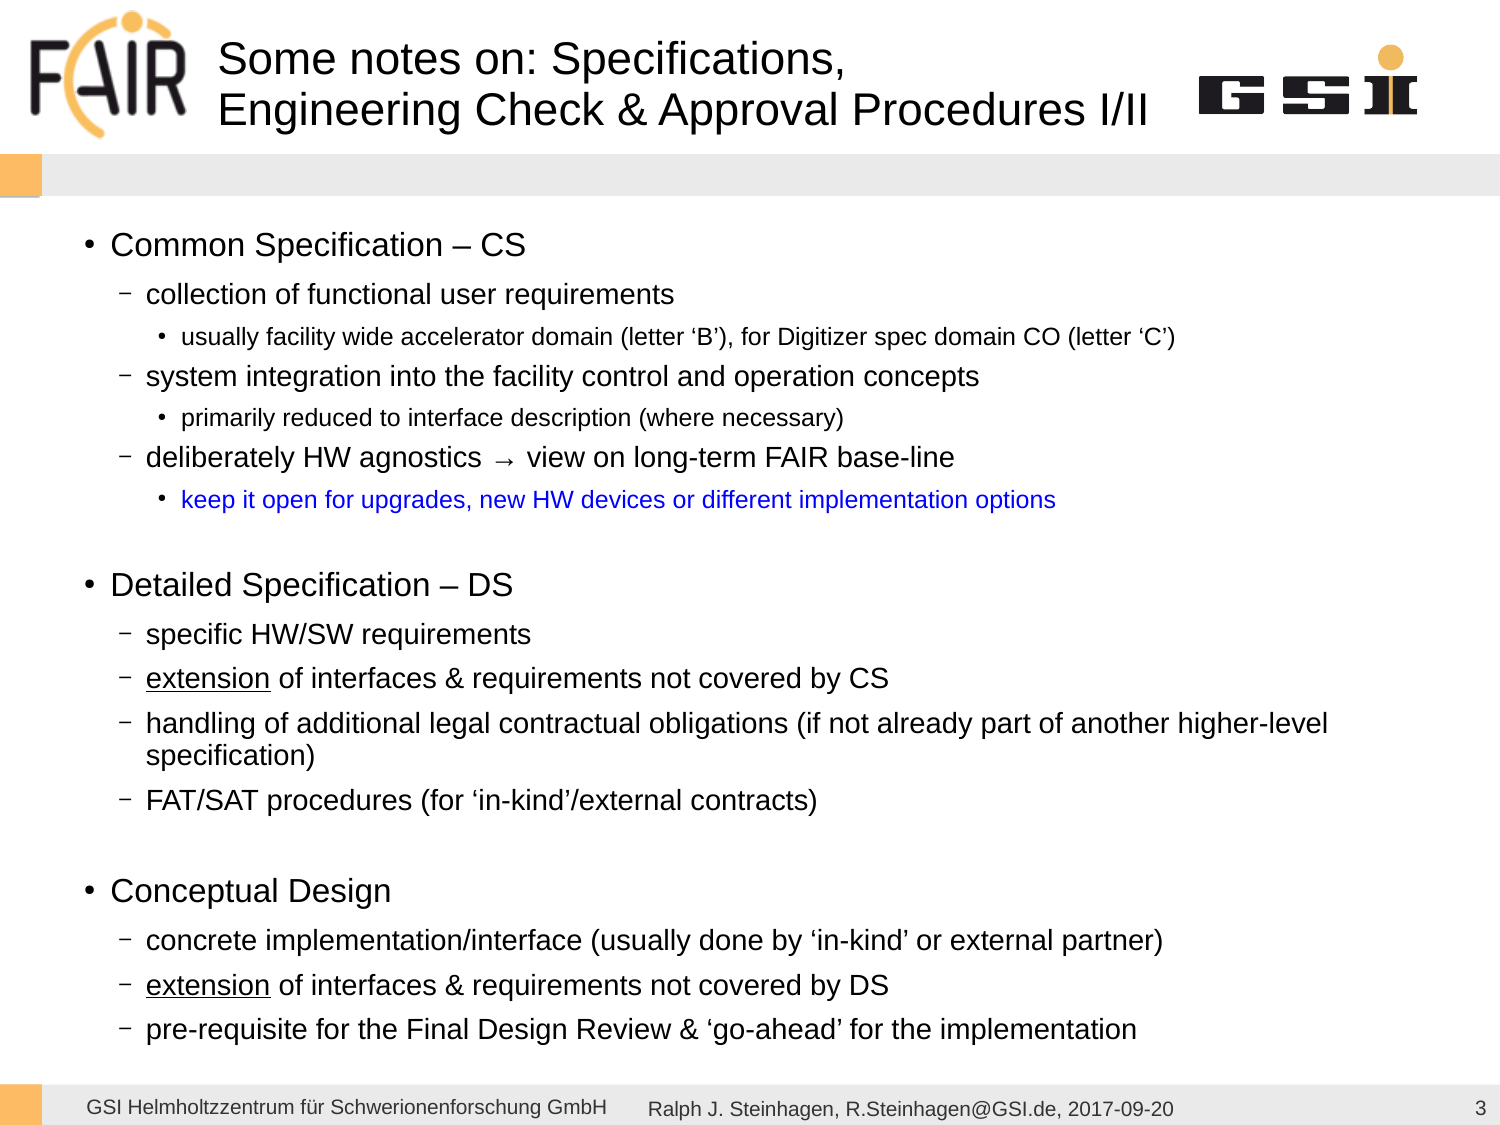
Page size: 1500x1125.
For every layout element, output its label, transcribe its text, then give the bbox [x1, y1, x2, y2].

picture [1200, 42, 1419, 117]
picture [30, 9, 187, 141]
title Some notes on: Specifications, Engineering Check & Approval Procedures I/II [217, 20, 1200, 147]
list Common Specification – CS collection of functional user requirements usually facility wide accelerator domain (letter ‘B’), for Digitizer spec domain CO (letter ‘C’) system integration into the facility control and operation concepts primarily reduced to interface description (where necessary) deliberately HW agnostics → view on long-term FAIR base-line keep it open for upgrades, new HW devices or different implementation options Detailed Specification – DS specific HW/SW requirements extension of interfaces & requirements not covered by CS handling of additional legal contractual obligations (if not already part of another higher-level specification) FAT/SAT procedures (for ‘in-kind’/external contracts) Conceptual Design concrete implementation/interface (usually done by ‘in-kind’ or external partner) extension of interfaces & requirements not covered by DS pre-requisite for the Final Design Review & ‘go-ahead’ for the implementation [75, 226, 1425, 1050]
